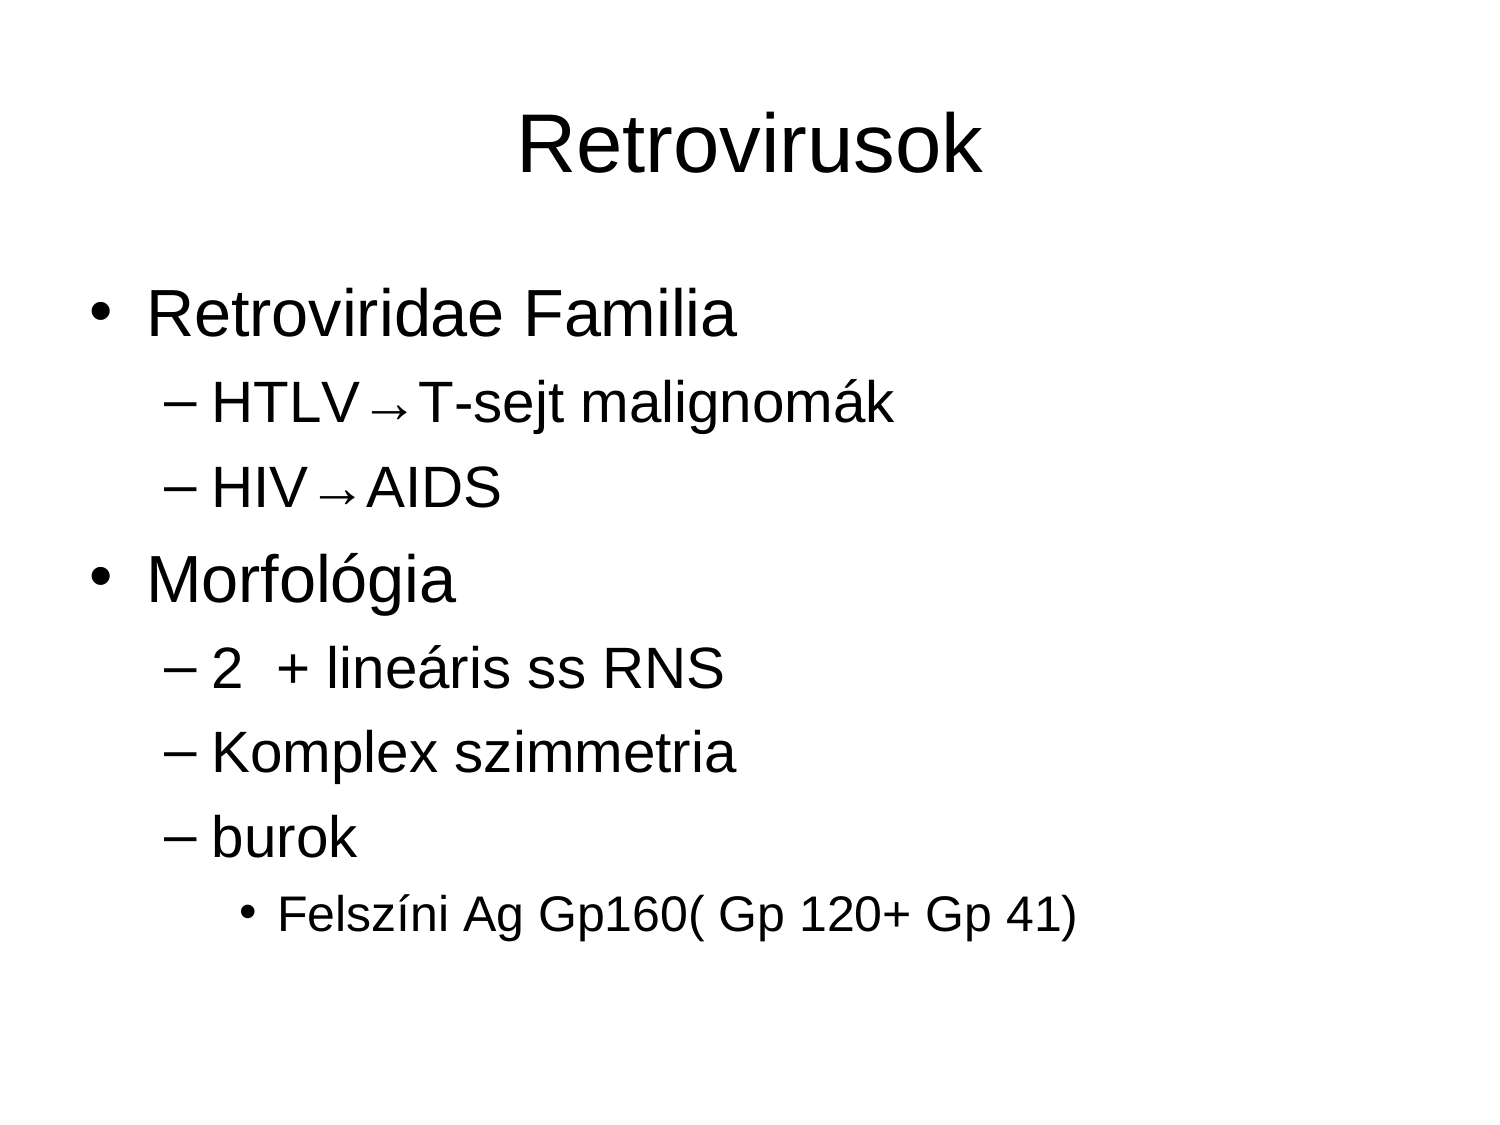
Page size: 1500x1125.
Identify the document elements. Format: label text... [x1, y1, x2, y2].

list Retroviridae Familia HTLV→T-sejt malignomák HIV→AIDS Morfológia 2 + lineáris ss RNS Komplex szimmetria burok Felszíni Ag Gp160( Gp 120+ Gp 41) [75, 262, 1426, 1005]
title Retrovirusok [75, 45, 1426, 233]
